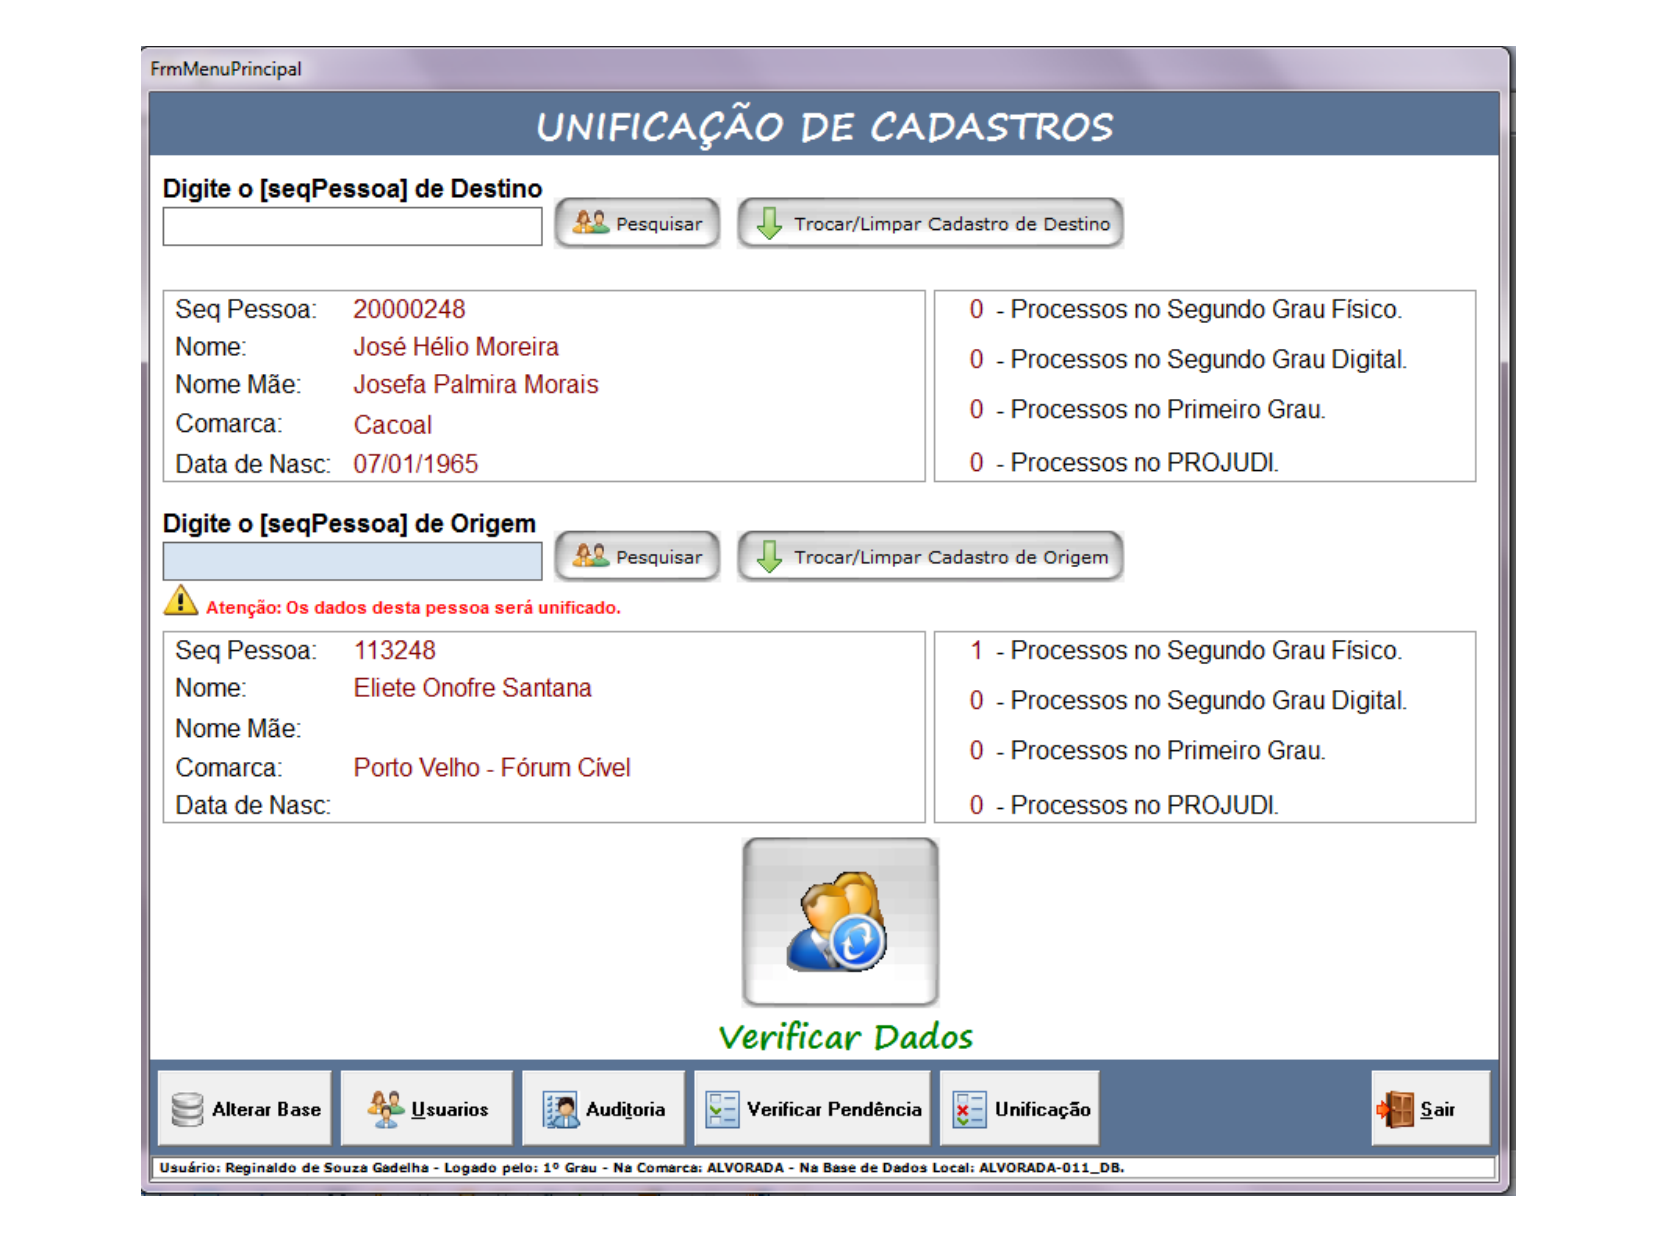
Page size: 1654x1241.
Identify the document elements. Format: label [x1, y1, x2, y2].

picture [141, 46, 1516, 1196]
